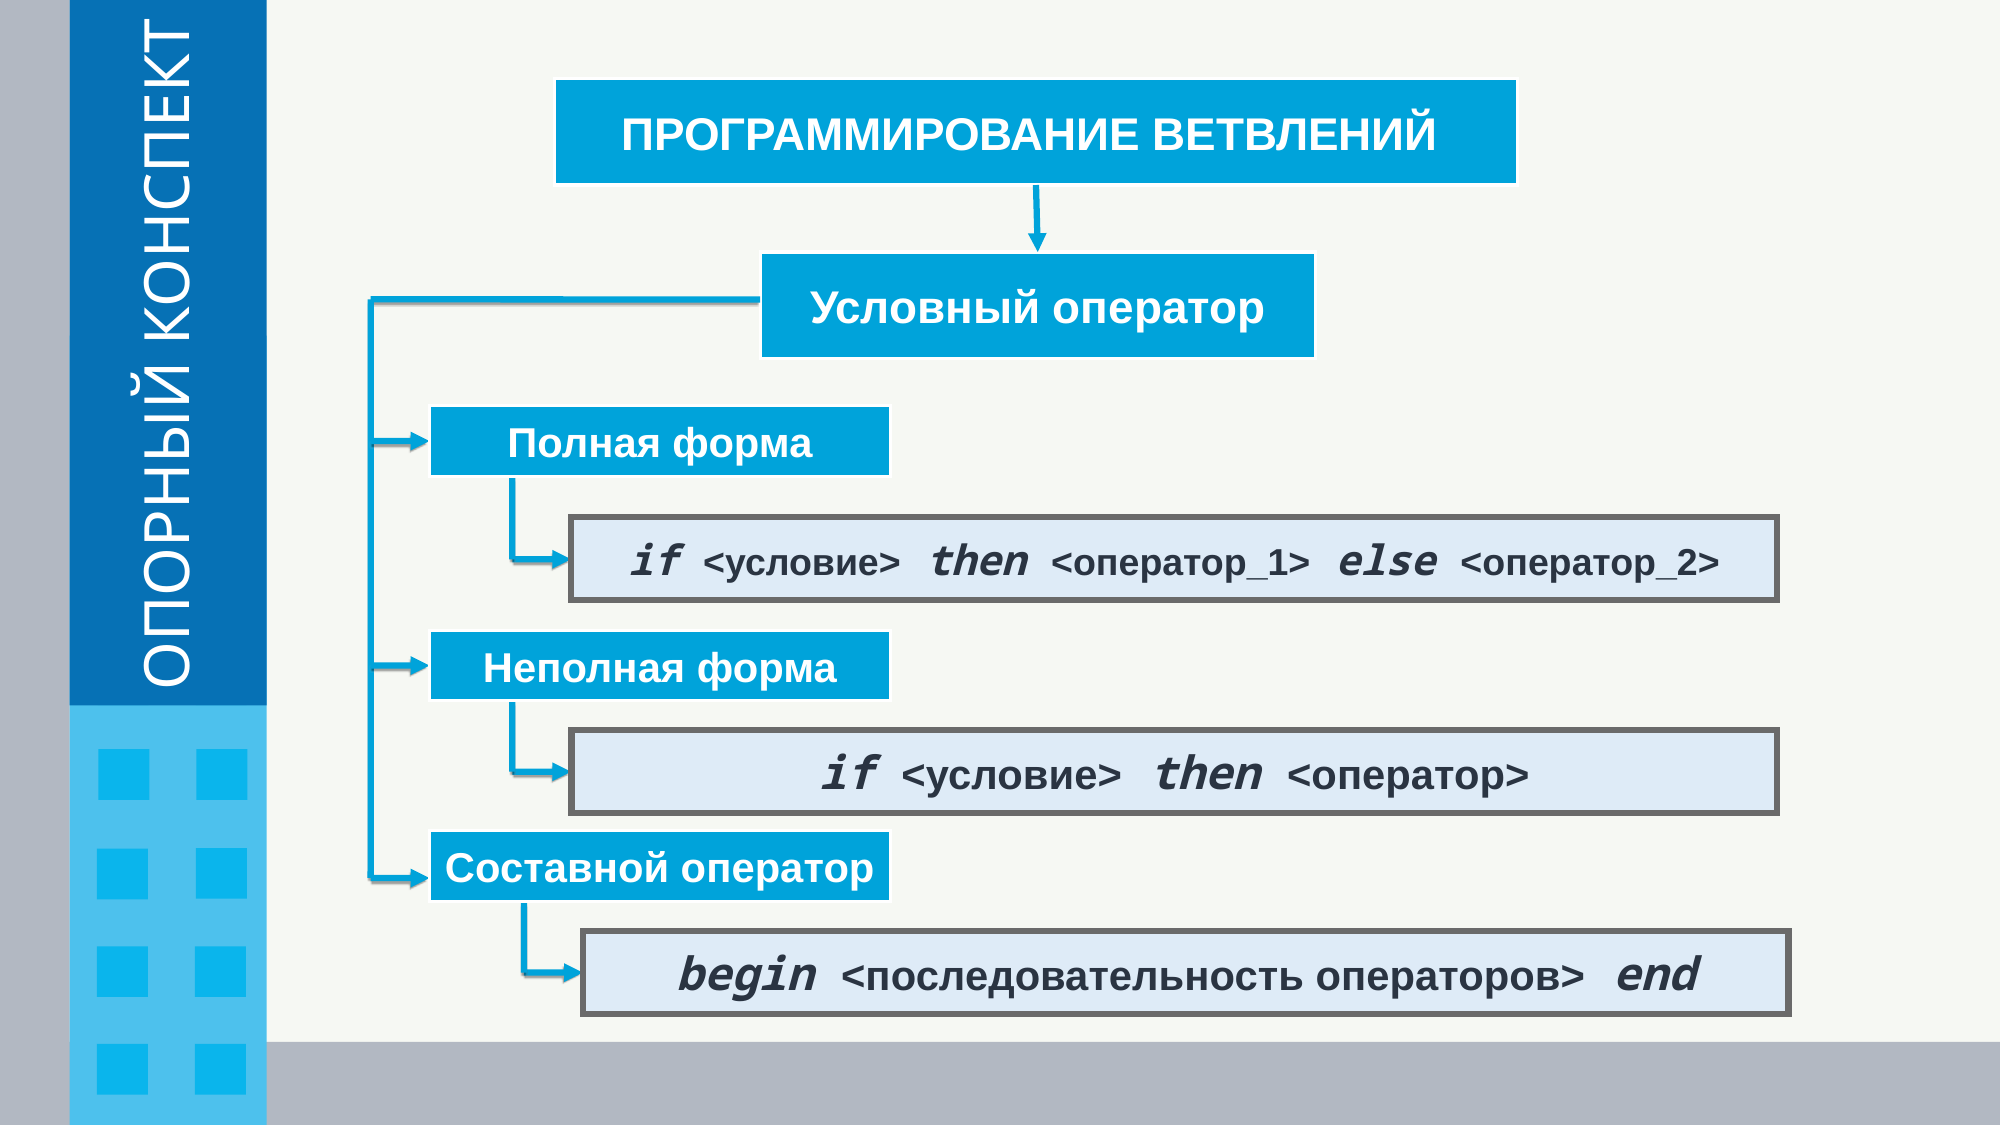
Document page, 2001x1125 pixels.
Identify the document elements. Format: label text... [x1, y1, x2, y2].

text_box if <условие> then <оператор> [571, 729, 1778, 813]
text_box begin <последовательность операторов> end [582, 931, 1789, 1014]
text_box Полная форма [429, 405, 891, 477]
text_box Условный оператор [760, 251, 1316, 359]
text_box ПРОГРАММИРОВАНИЕ ВЕТВЛЕНИЙ [554, 78, 1518, 186]
text_box Составной оператор [429, 830, 891, 902]
text_box Неполная форма [429, 630, 891, 701]
text_box if <условие> then <оператор_1> else <оператор_2> [571, 517, 1777, 600]
